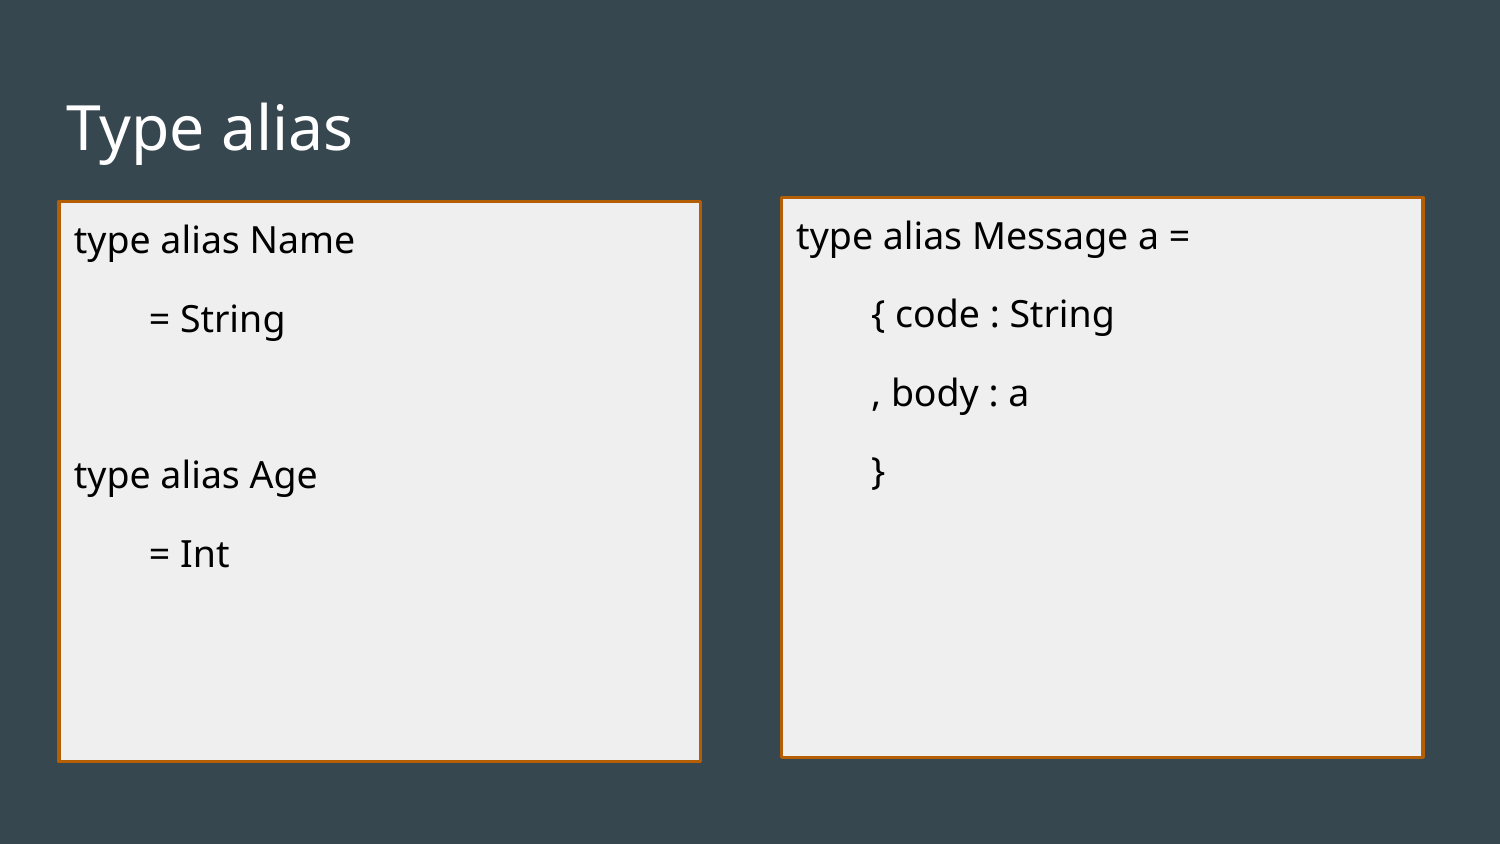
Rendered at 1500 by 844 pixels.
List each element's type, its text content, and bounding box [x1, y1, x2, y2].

list type alias Message a = { code : String , body : a } [781, 197, 1423, 758]
list type alias Name = String type alias Age = Int [58, 201, 701, 762]
title Type alias [51, 72, 1449, 167]
